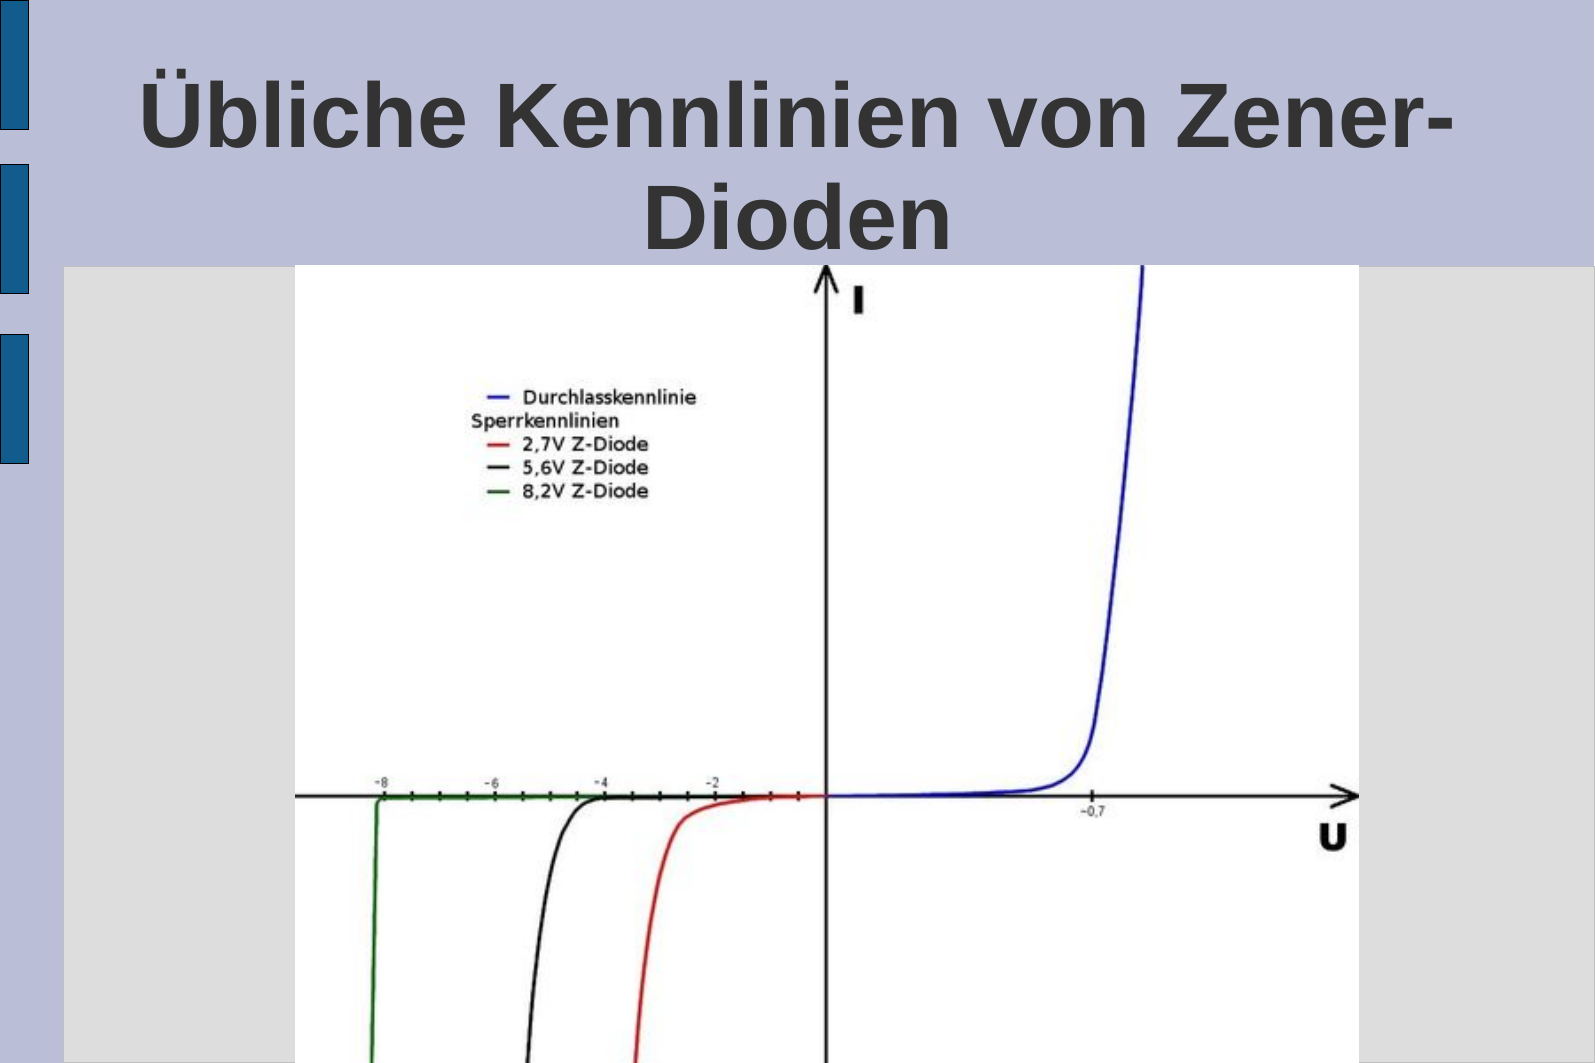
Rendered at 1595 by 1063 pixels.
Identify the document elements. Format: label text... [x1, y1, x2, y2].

title Übliche Kennlinien von Zener-Dioden [117, 64, 1479, 270]
picture [295, 265, 1359, 1063]
